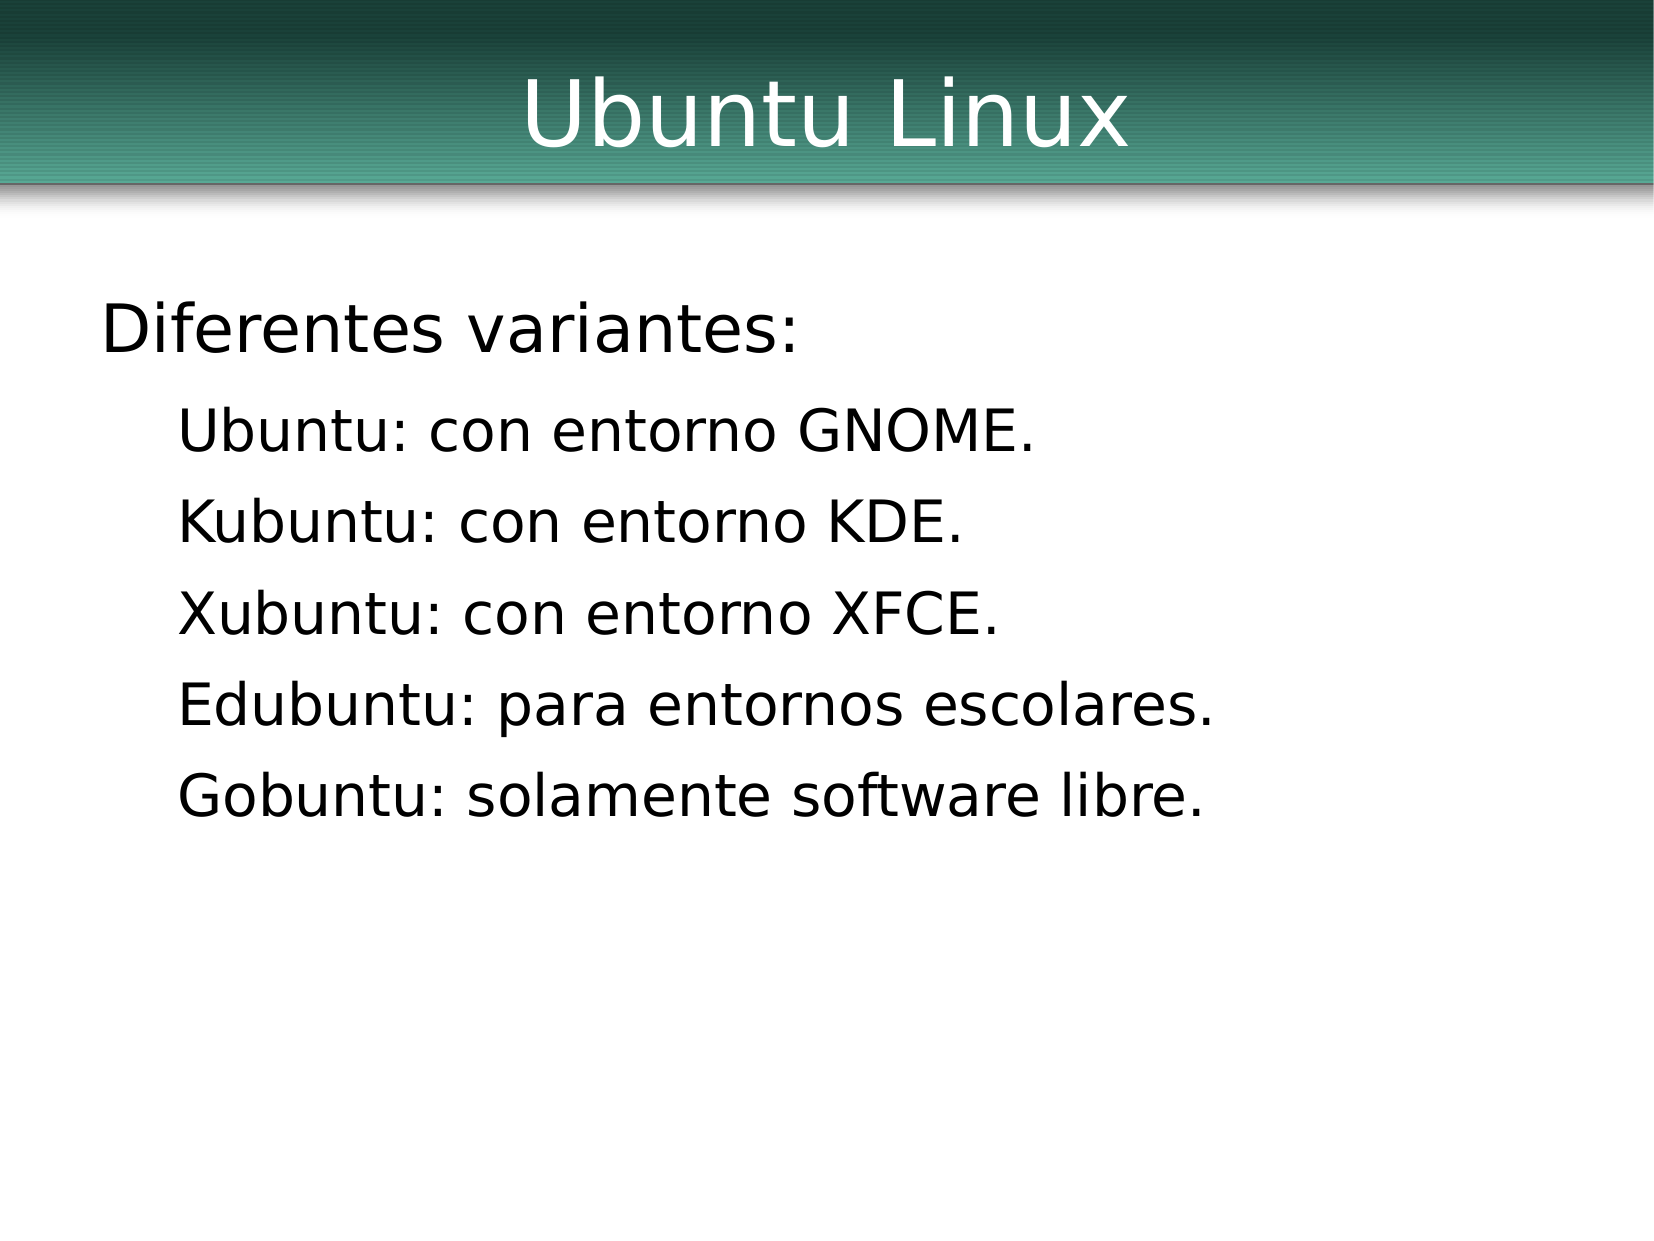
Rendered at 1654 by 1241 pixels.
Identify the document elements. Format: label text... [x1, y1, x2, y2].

list Diferentes variantes: Ubuntu: con entorno GNOME. Kubuntu: con entorno KDE. Xubuntu: con entorno XFCE. Edubuntu: para entornos escolares. Gobuntu: solamente software libre. [82, 290, 1571, 1094]
title Ubuntu Linux [82, 11, 1571, 219]
picture [0, 0, 1654, 225]
